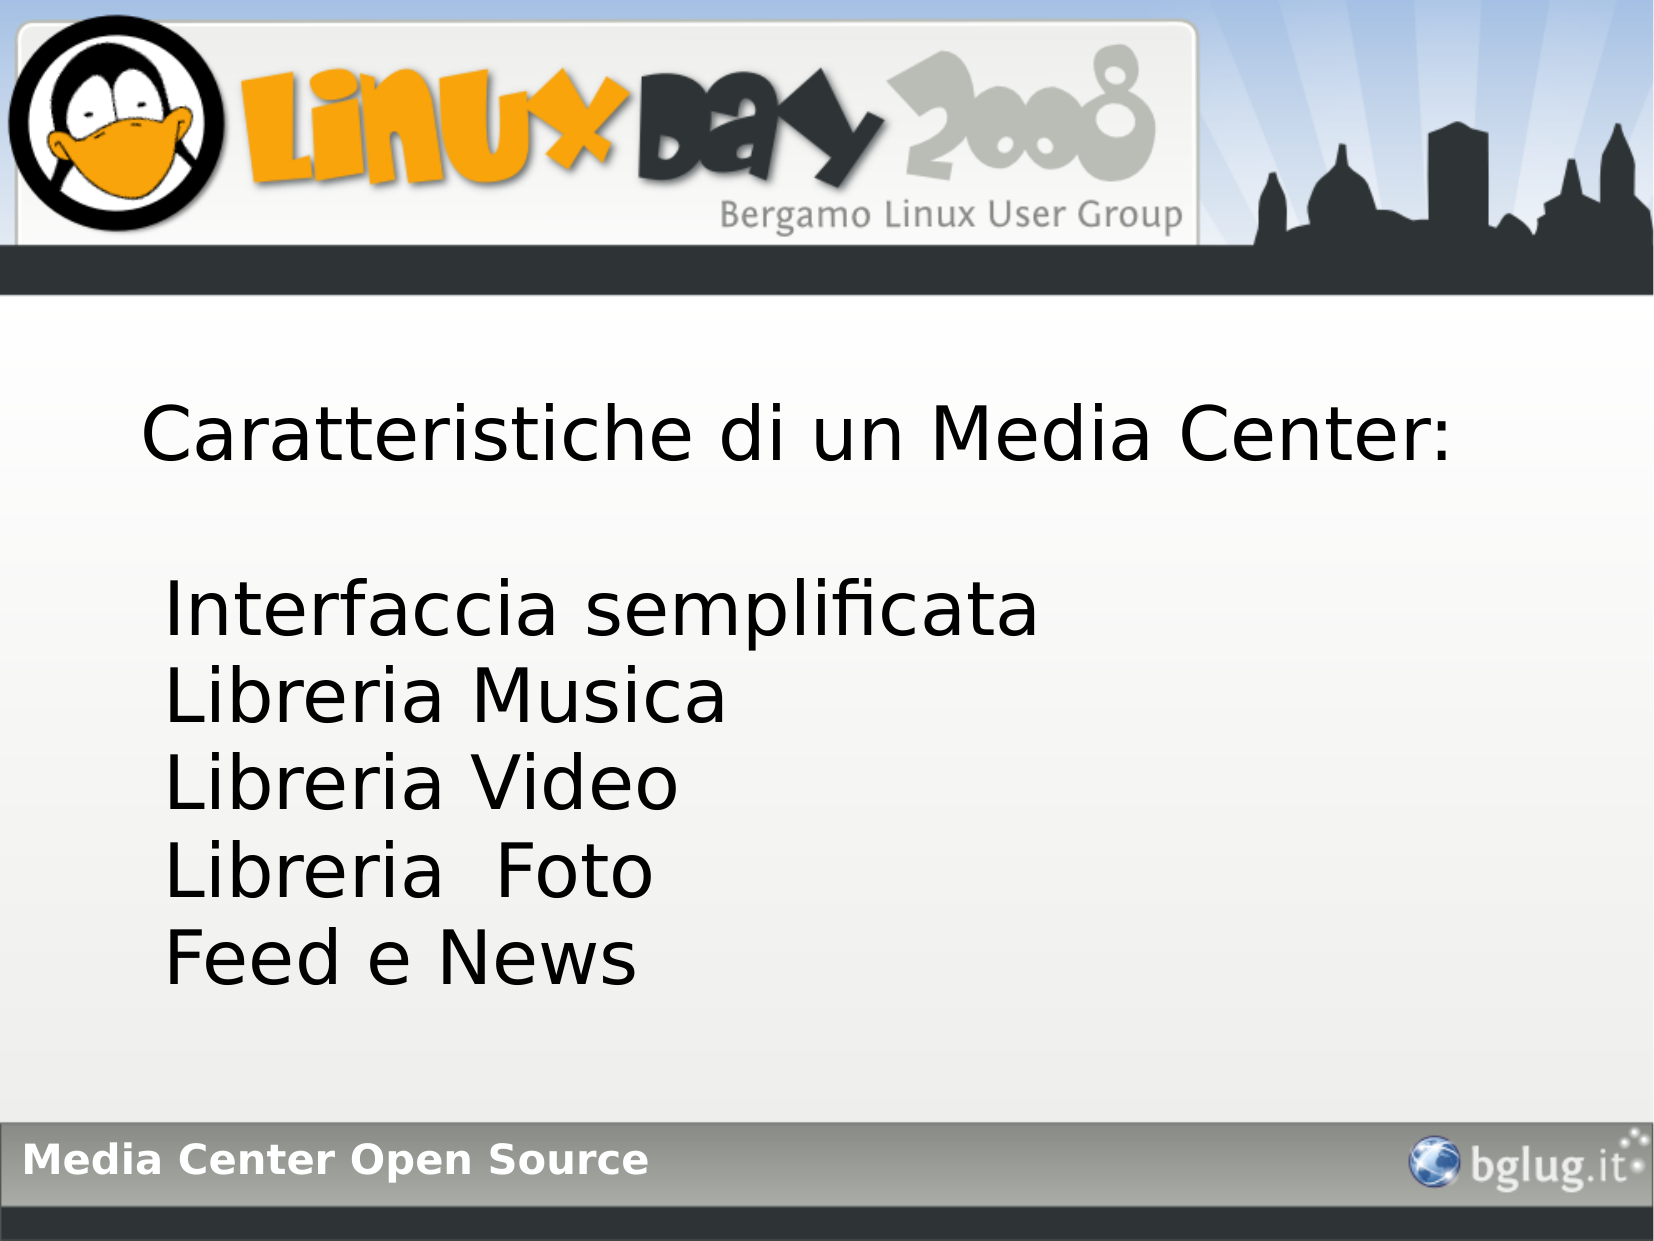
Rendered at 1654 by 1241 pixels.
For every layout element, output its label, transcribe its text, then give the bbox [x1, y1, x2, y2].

picture [0, 0, 1654, 1241]
text_box Caratteristiche di un Media Center: Interfaccia semplificata Libreria Musica Libreria Video Libreria Foto Feed e News [125, 383, 1471, 1093]
text_box Media Center Open Source [6, 1128, 665, 1241]
